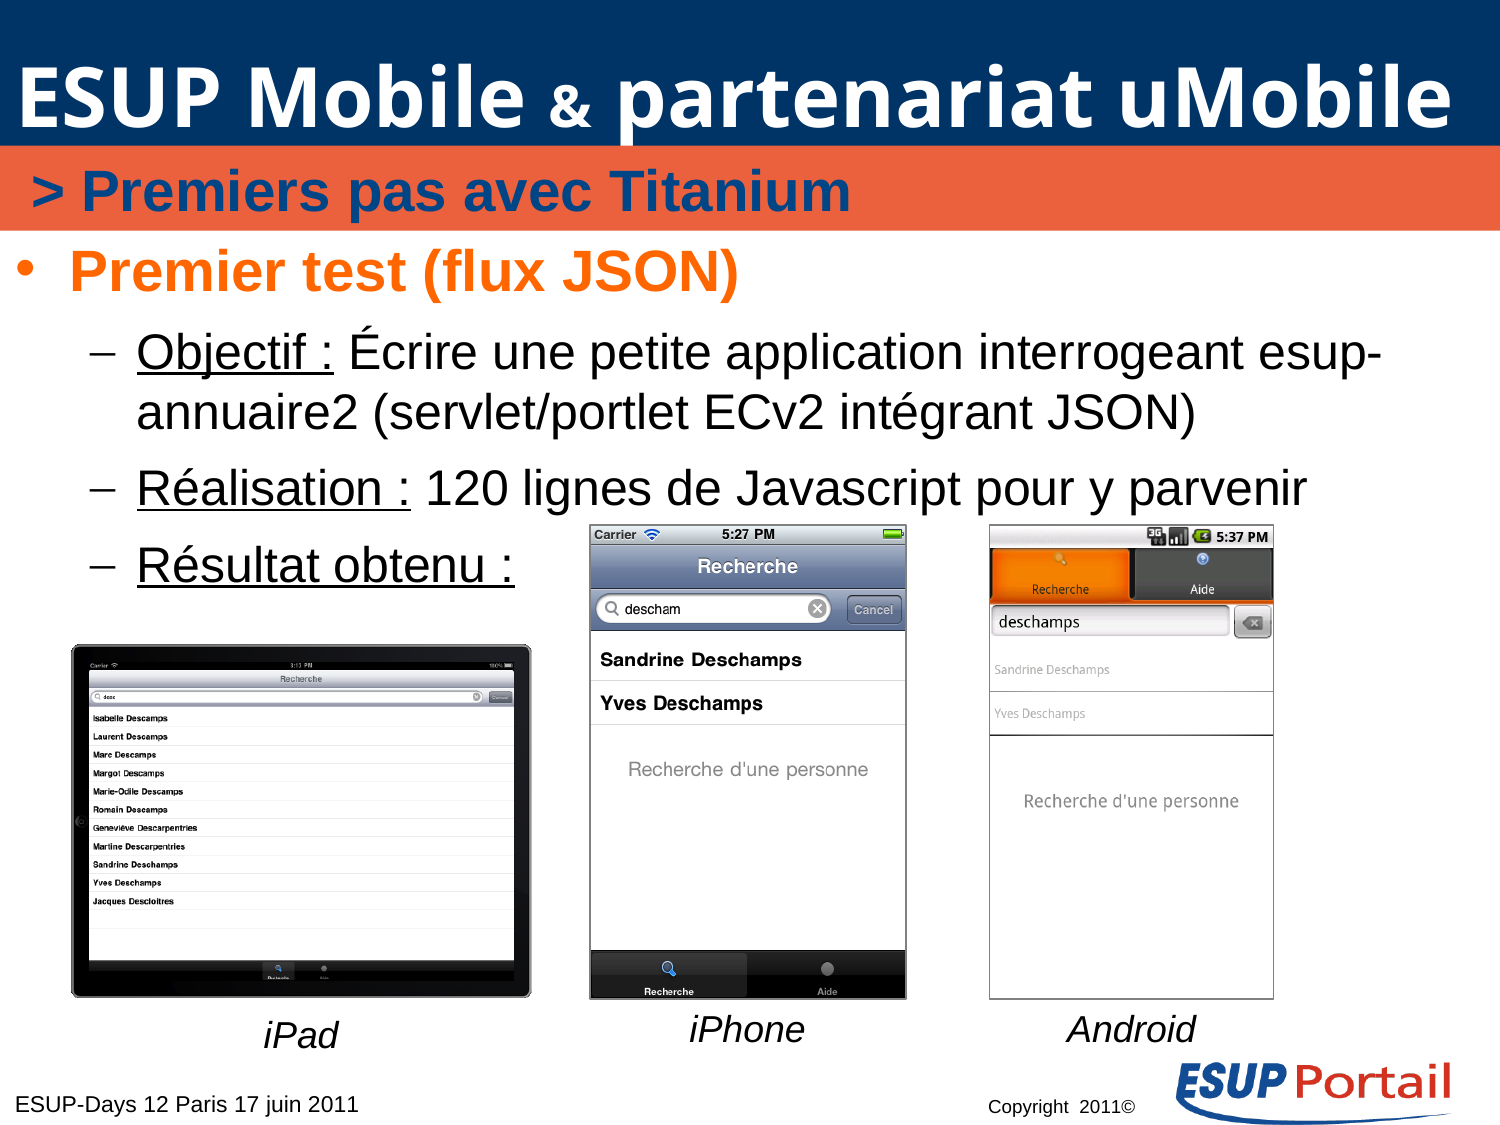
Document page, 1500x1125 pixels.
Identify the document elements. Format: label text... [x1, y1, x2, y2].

picture [990, 525, 1273, 999]
picture [1175, 1074, 1451, 1125]
picture [70, 643, 532, 999]
text_box iPhone Android [590, 998, 1300, 1058]
text_box iPad [64, 1003, 538, 1064]
text_box ESUP-Days 12 Paris 17 juin 2011 [0, 1074, 632, 1125]
text_box ESUP Mobile & partenariat uMobile [0, 0, 1500, 145]
text_box > Premiers pas avec Titanium [0, 145, 1500, 231]
text_box Premier test (flux JSON) Objectif : Écrire une petite application interrogeant esup-annuaire2 (servlet/portlet ECv2 intégrant JSON) Réalisation : 120 lignes de Javascript pour y parvenir Résultat obtenu : [0, 231, 1500, 1074]
picture [590, 525, 906, 999]
